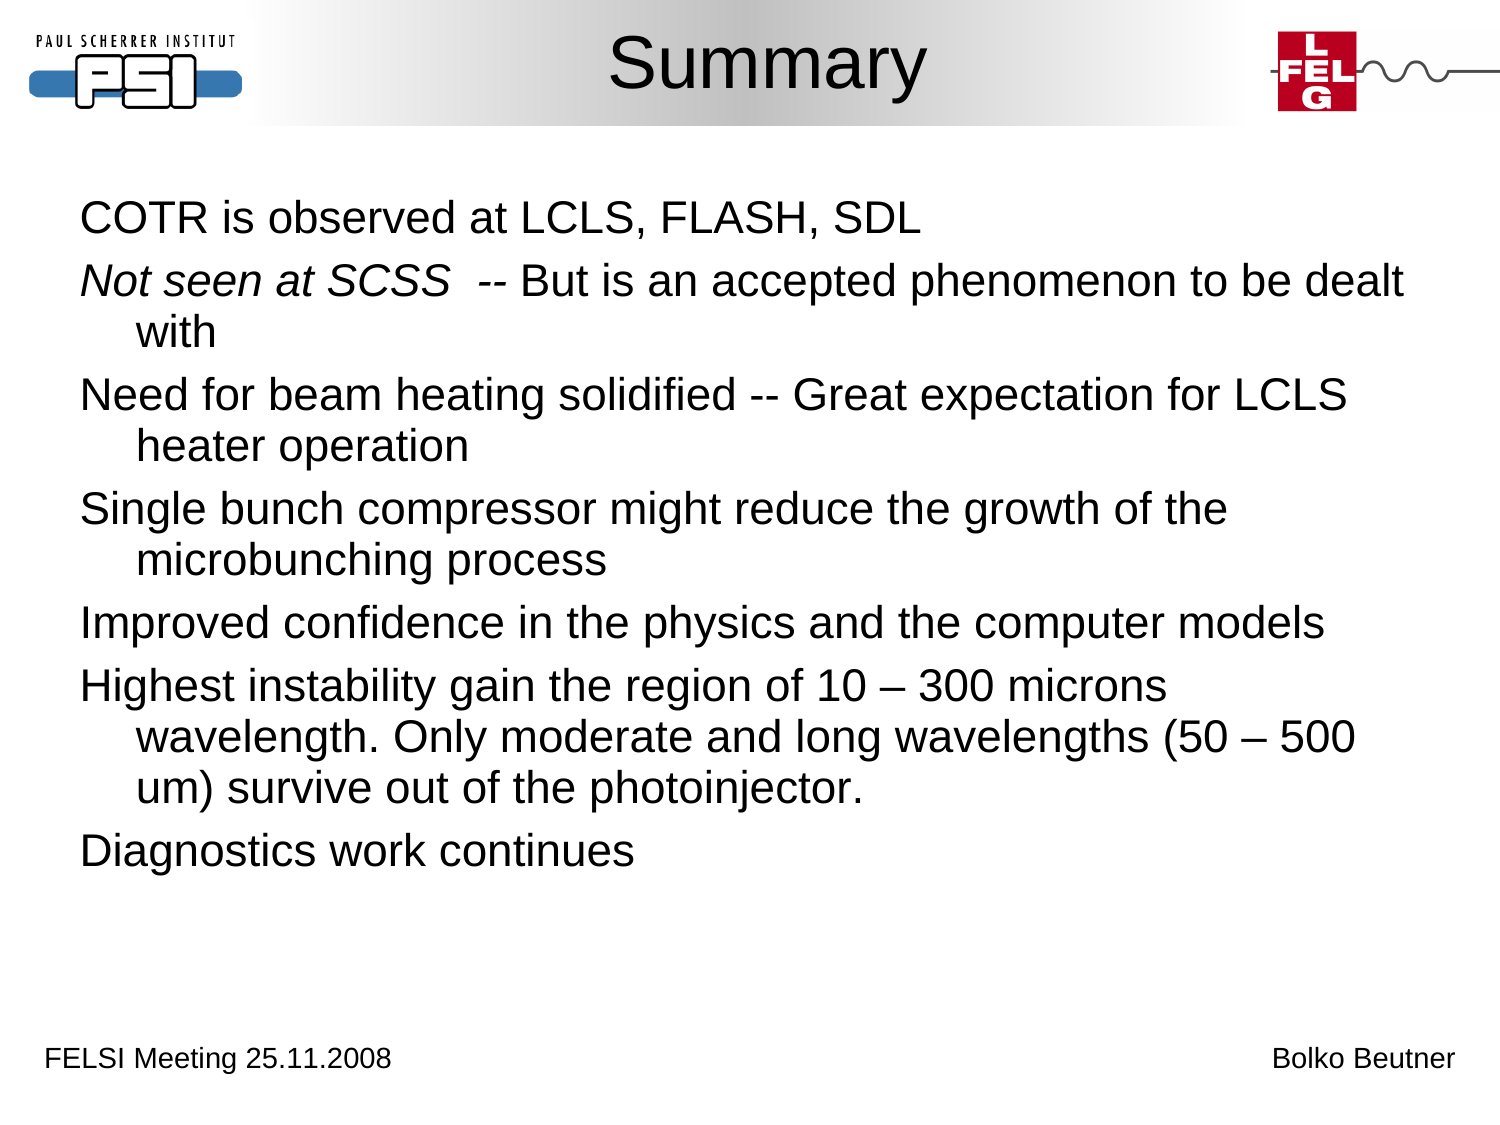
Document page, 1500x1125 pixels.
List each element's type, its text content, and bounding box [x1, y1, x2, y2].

picture [17, 19, 256, 119]
list COTR is observed at LCLS, FLASH, SDL Not seen at SCSS -- But is an accepted phenomenon to be dealt with Need for beam heating solidified -- Great expectation for LCLS heater operation Single bunch compressor might reduce the growth of the microbunching process Improved confidence in the physics and the computer models Highest instability gain the region of 10 – 300 microns wavelength. Only moderate and long wavelengths (50 – 500 um) survive out of the photoinjector. Diagnostics work continues [64, 184, 1436, 988]
title Summary [265, 0, 1270, 126]
picture [1270, 30, 1500, 113]
